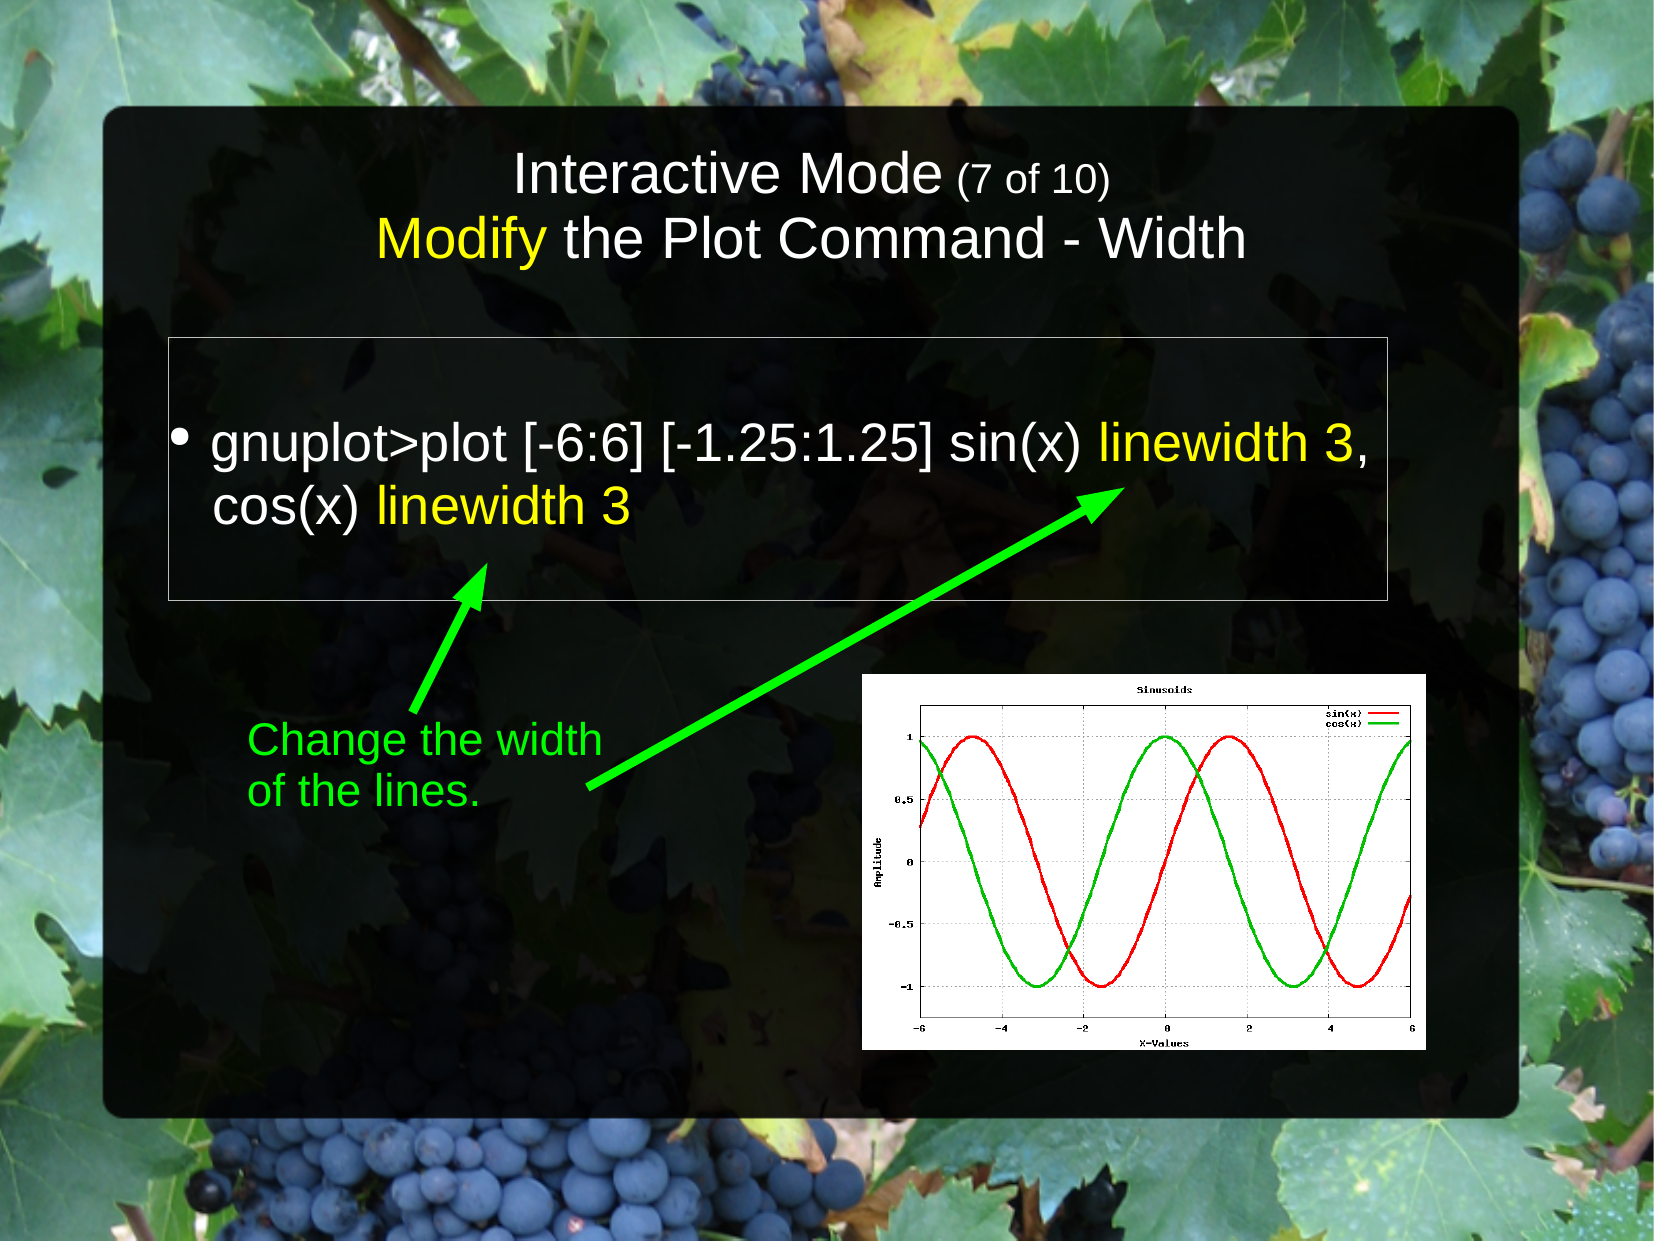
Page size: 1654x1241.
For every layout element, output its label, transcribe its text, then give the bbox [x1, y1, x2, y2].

subtitle gnuplot>plot [-6:6] [-1.25:1.25] sin(x) linewidth 3, cos(x) linewidth 3 [168, 337, 1388, 601]
picture [0, 0, 1654, 1241]
text_box Change the width of the lines. [232, 706, 642, 824]
title Interactive Mode (7 of 10) Modify the Plot Command - Width [118, 141, 1506, 272]
